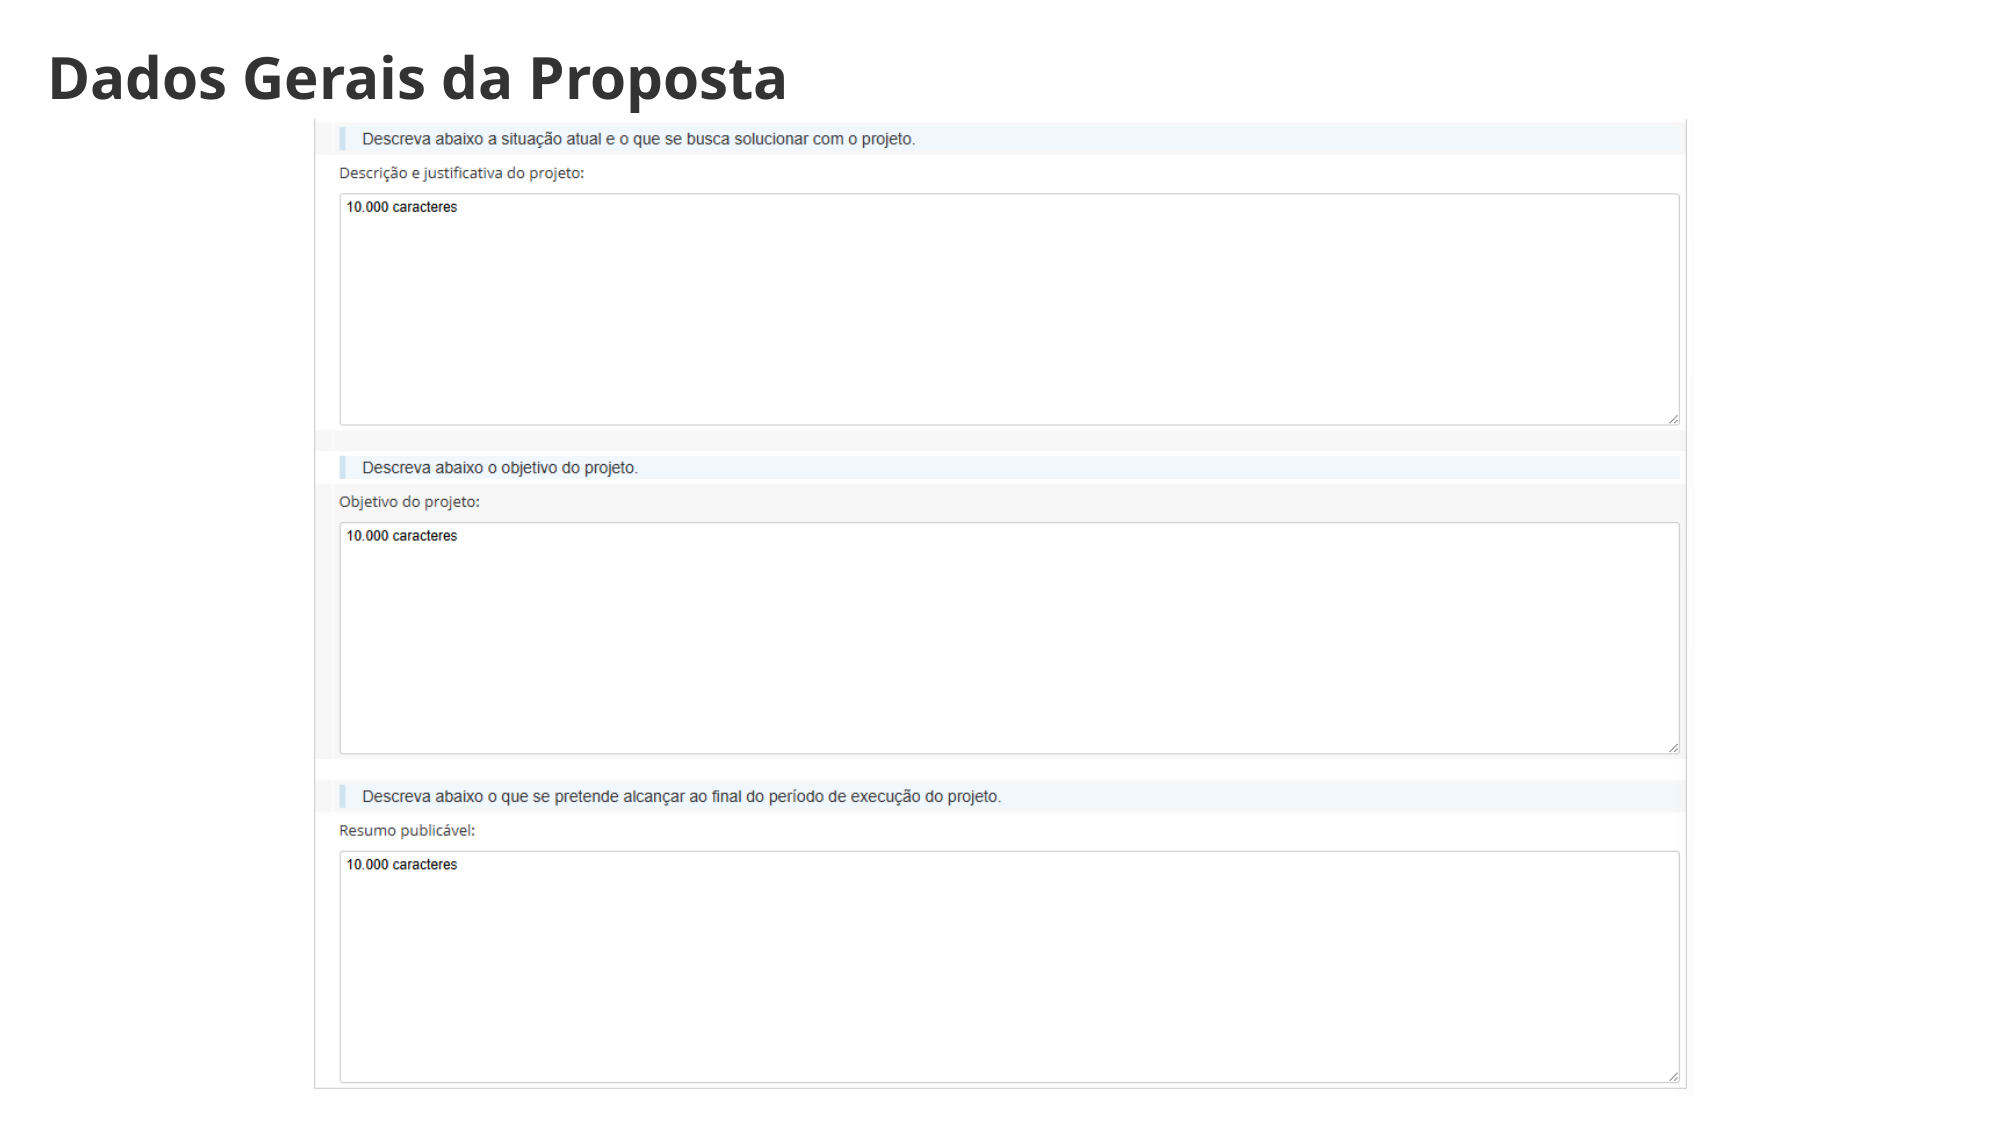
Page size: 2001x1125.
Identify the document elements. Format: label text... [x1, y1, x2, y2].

picture [306, 119, 1694, 1096]
title Dados Gerais da Proposta [32, 29, 1982, 120]
